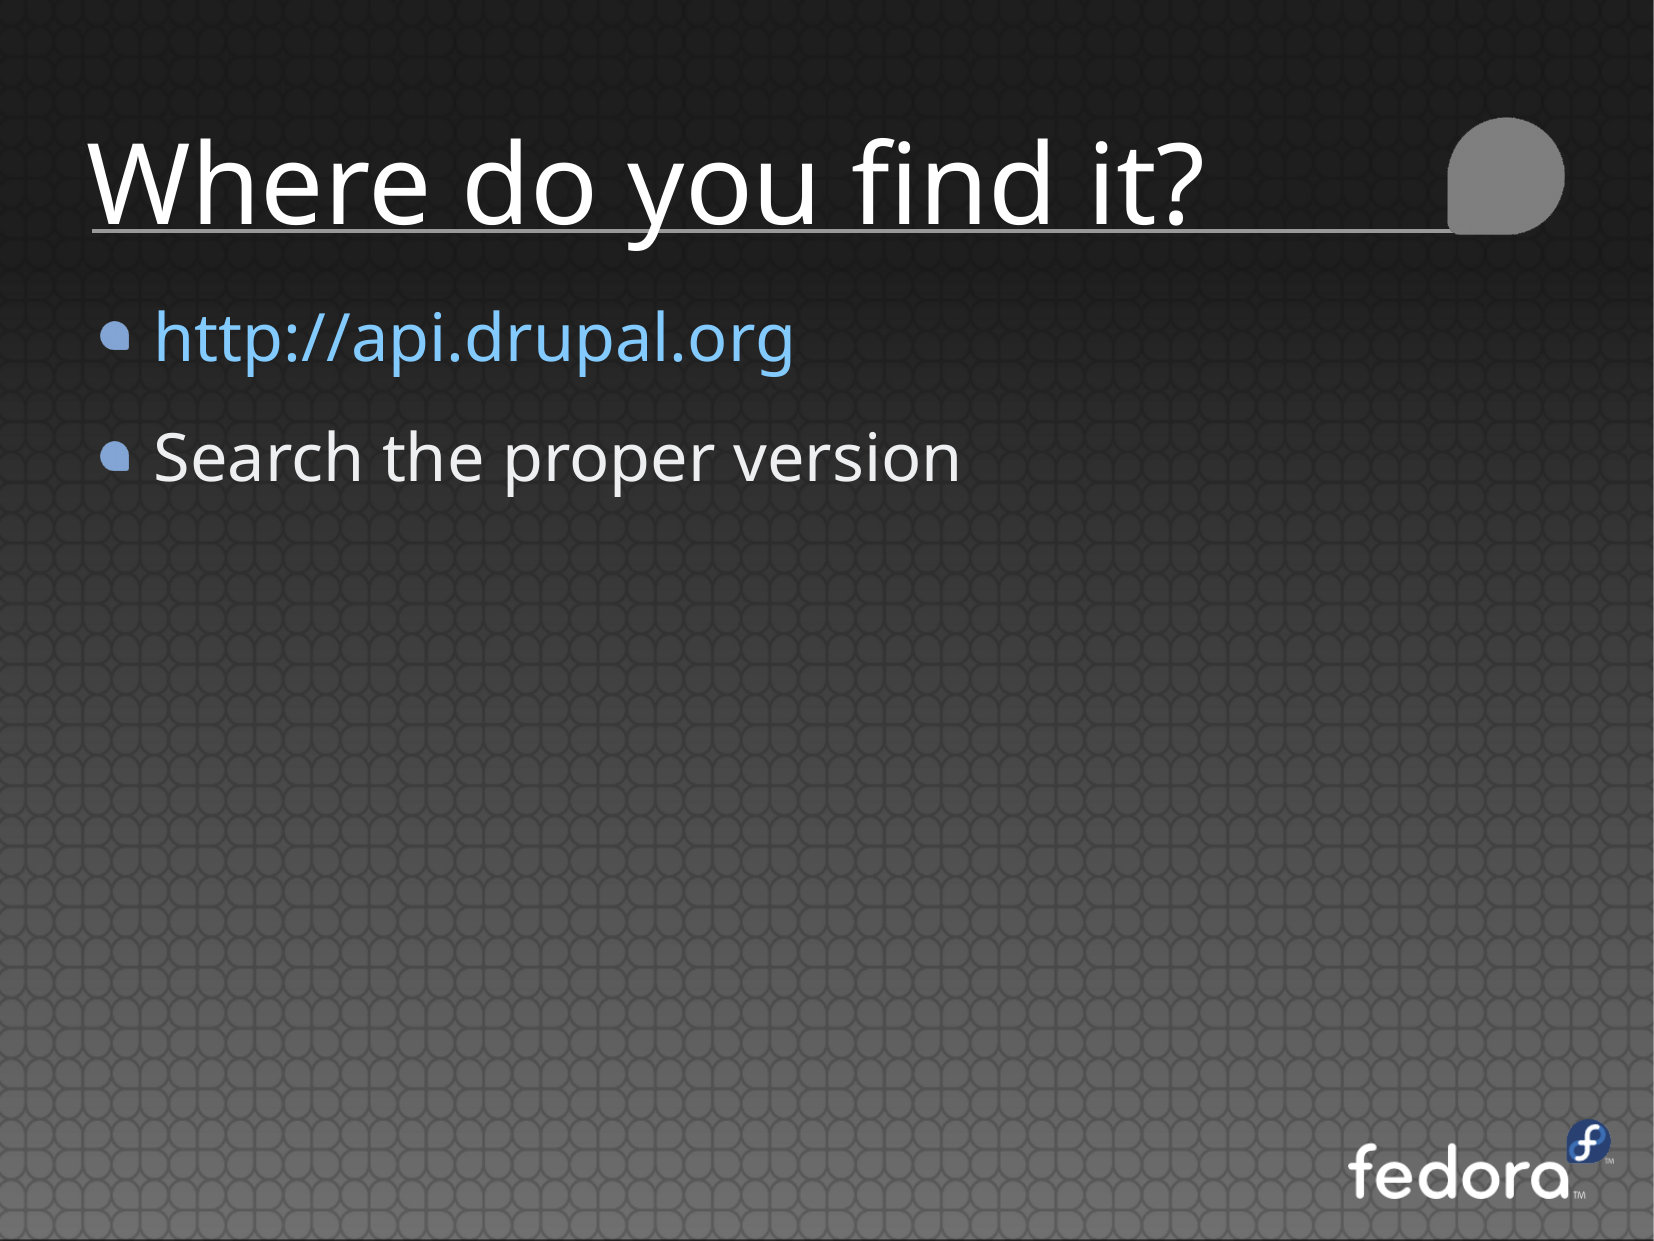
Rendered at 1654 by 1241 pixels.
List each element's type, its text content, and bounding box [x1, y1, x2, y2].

picture [0, 0, 1654, 1241]
title Where do you find it? [86, 112, 1576, 249]
list http://api.drupal.org Search the proper version [82, 290, 1571, 1109]
